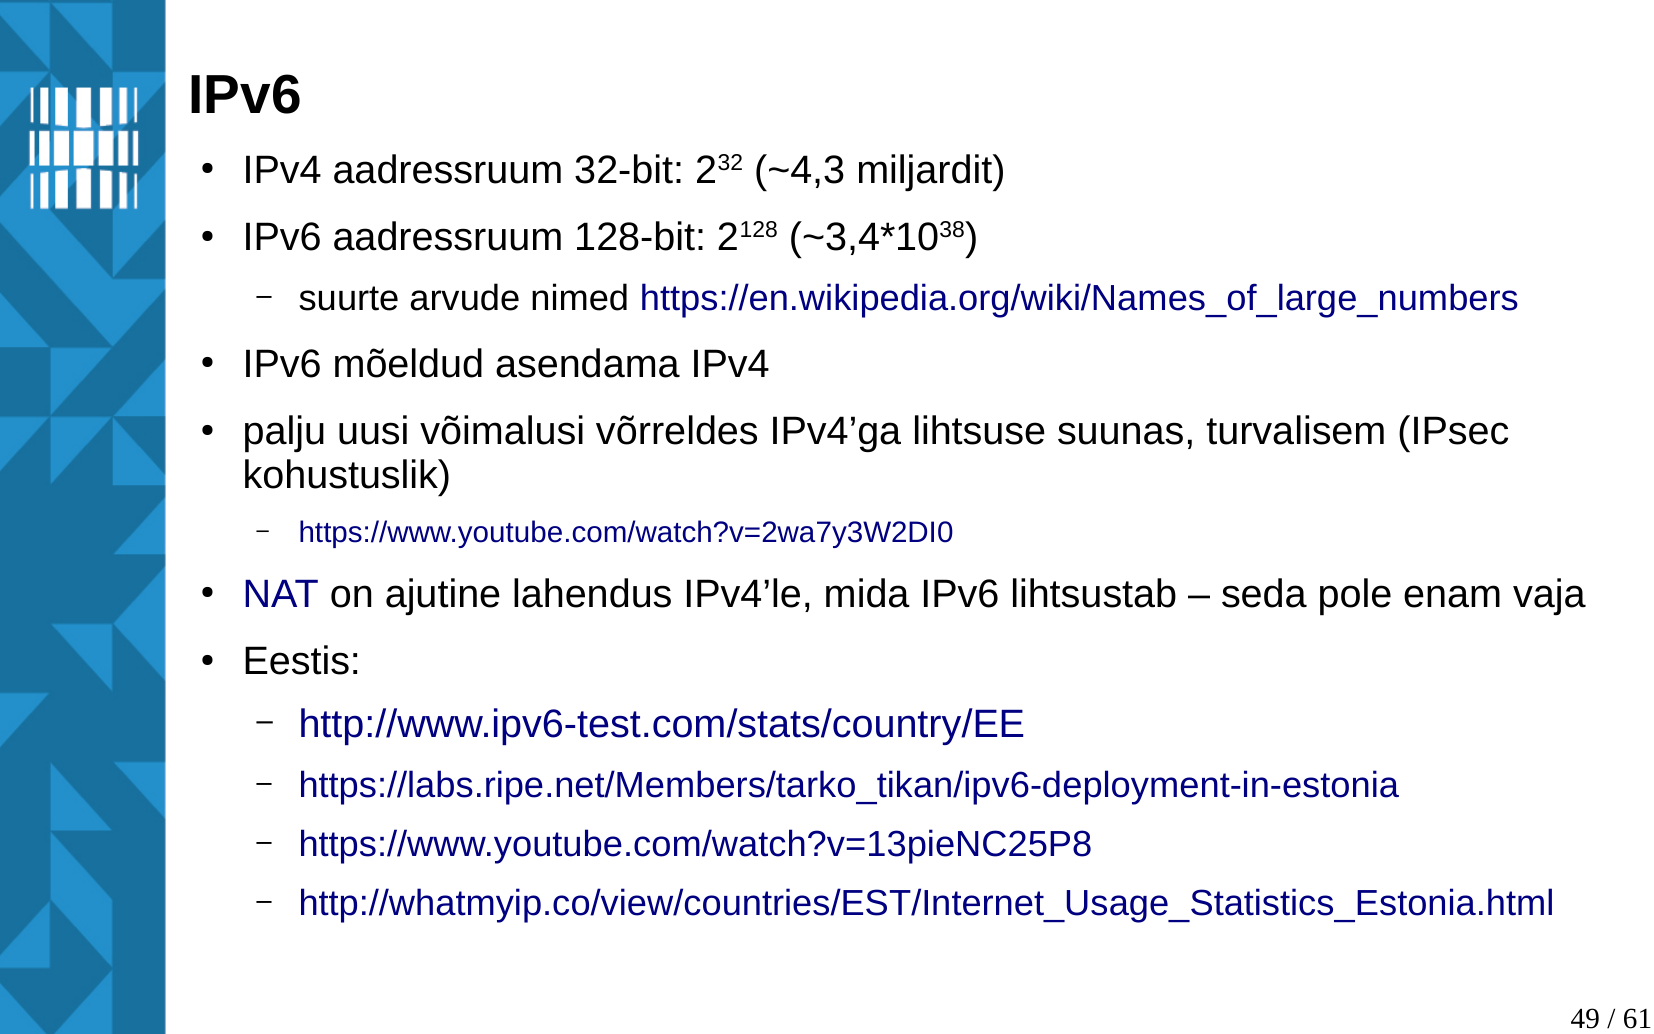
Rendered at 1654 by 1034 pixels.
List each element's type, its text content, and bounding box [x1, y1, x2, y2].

title IPv6 [188, 41, 1546, 147]
list IPv4 aadressruum 32-bit: 232 (~4,3 miljardit) IPv6 aadressruum 128-bit: 2128 (~3,4*1038) suurte arvude nimed https://en.wikipedia.org/wiki/Names_of_large_numbers IPv6 mõeldud asendama IPv4 palju uusi võimalusi võrreldes IPv4’ga lihtsuse suunas, turvalisem (IPsec kohustuslik) https://www.youtube.com/watch?v=2wa7y3W2DI0 NAT on ajutine lahendus IPv4’le, mida IPv6 lihtsustab – seda pole enam vaja Eestis: http://www.ipv6-test.com/stats/country/EE https://labs.ripe.net/Members/tarko_tikan/ipv6-deployment-in-estonia https://www.youtube.com/watch?v=13pieNC25P8 http://whatmyip.co/view/countries/EST/Internet_Usage_Statistics_Estonia.html [186, 147, 1595, 975]
